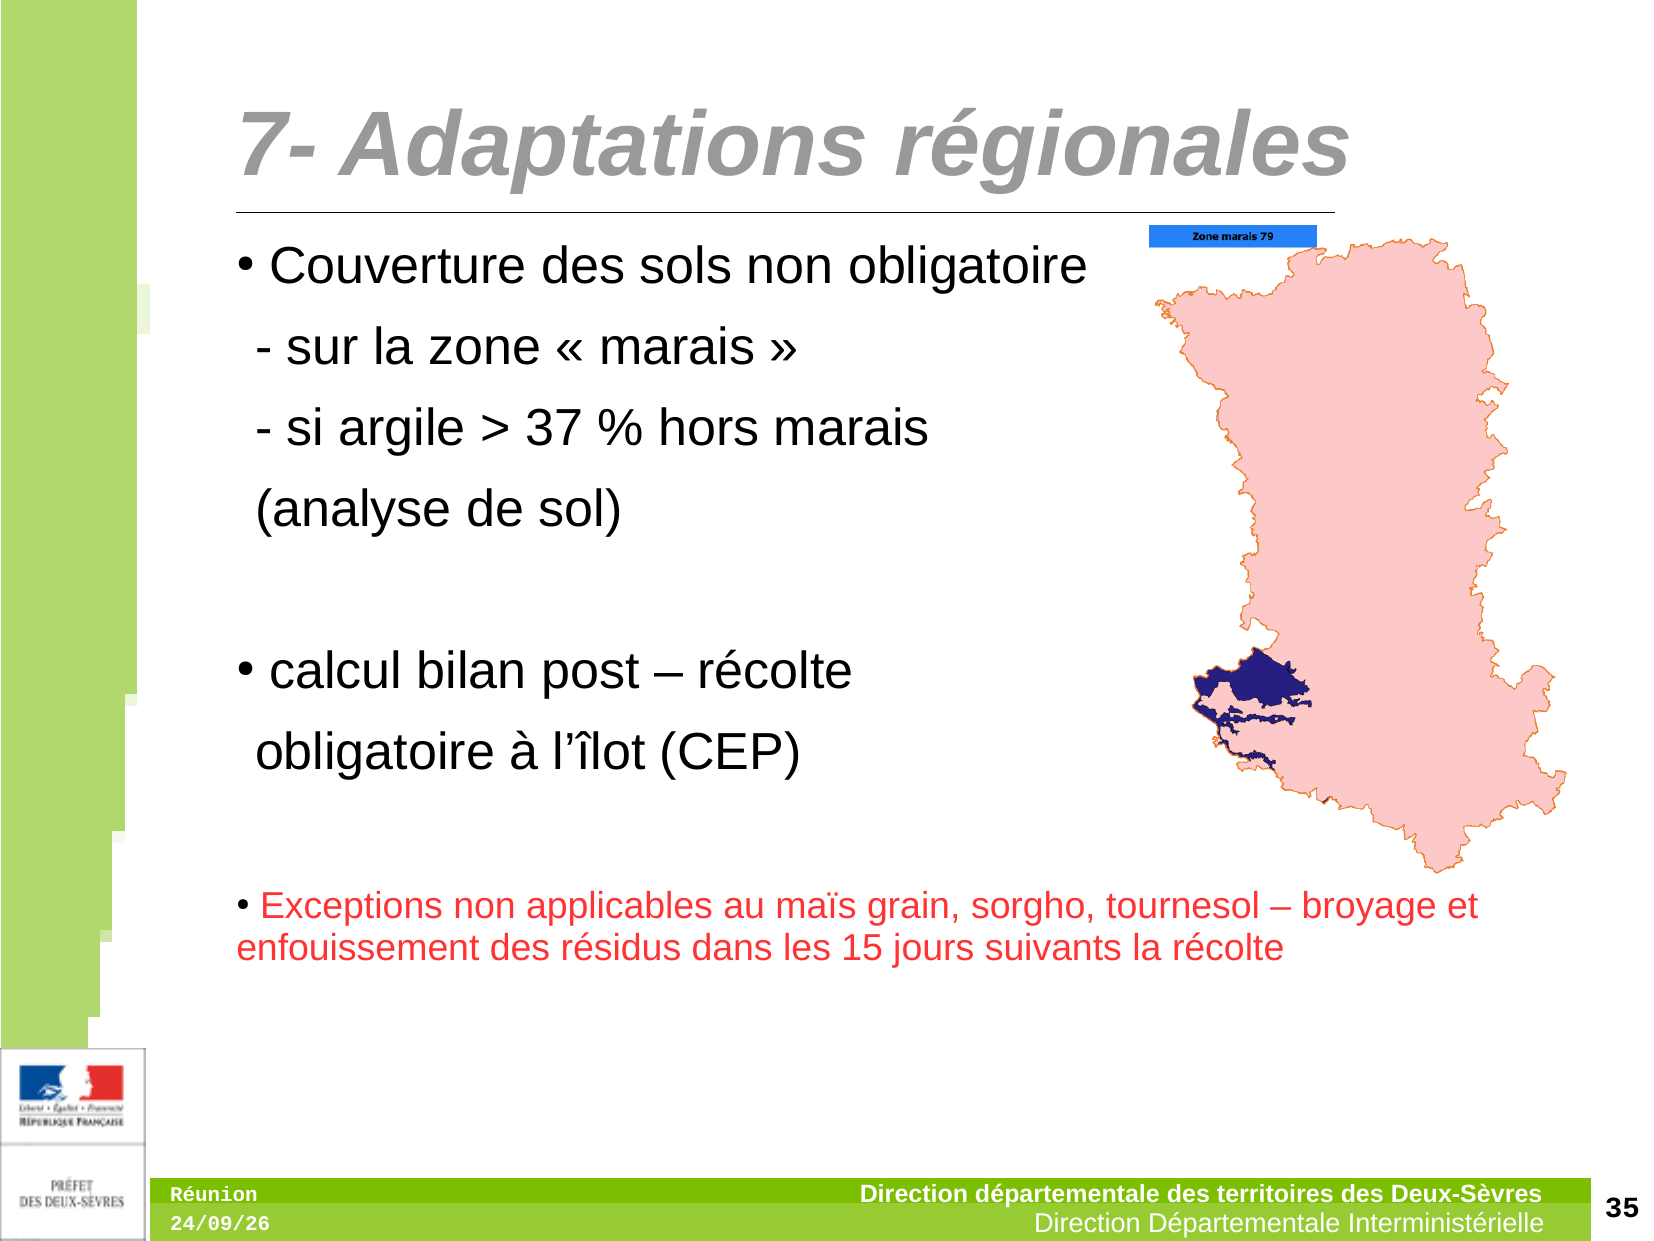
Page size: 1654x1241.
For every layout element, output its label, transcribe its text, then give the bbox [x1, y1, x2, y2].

picture [0, 0, 1654, 1241]
title 7- Adaptations régionales [236, 69, 1447, 218]
list Couverture des sols non obligatoire - sur la zone « marais » - si argile > 37 % hors marais (analyse de sol) calcul bilan post – récolte obligatoire à l’îlot (CEP) Exceptions non applicables au maïs grain, sorgho, tournesol – broyage et enfouissement des résidus dans les 15 jours suivants la récolte [236, 236, 1506, 1207]
